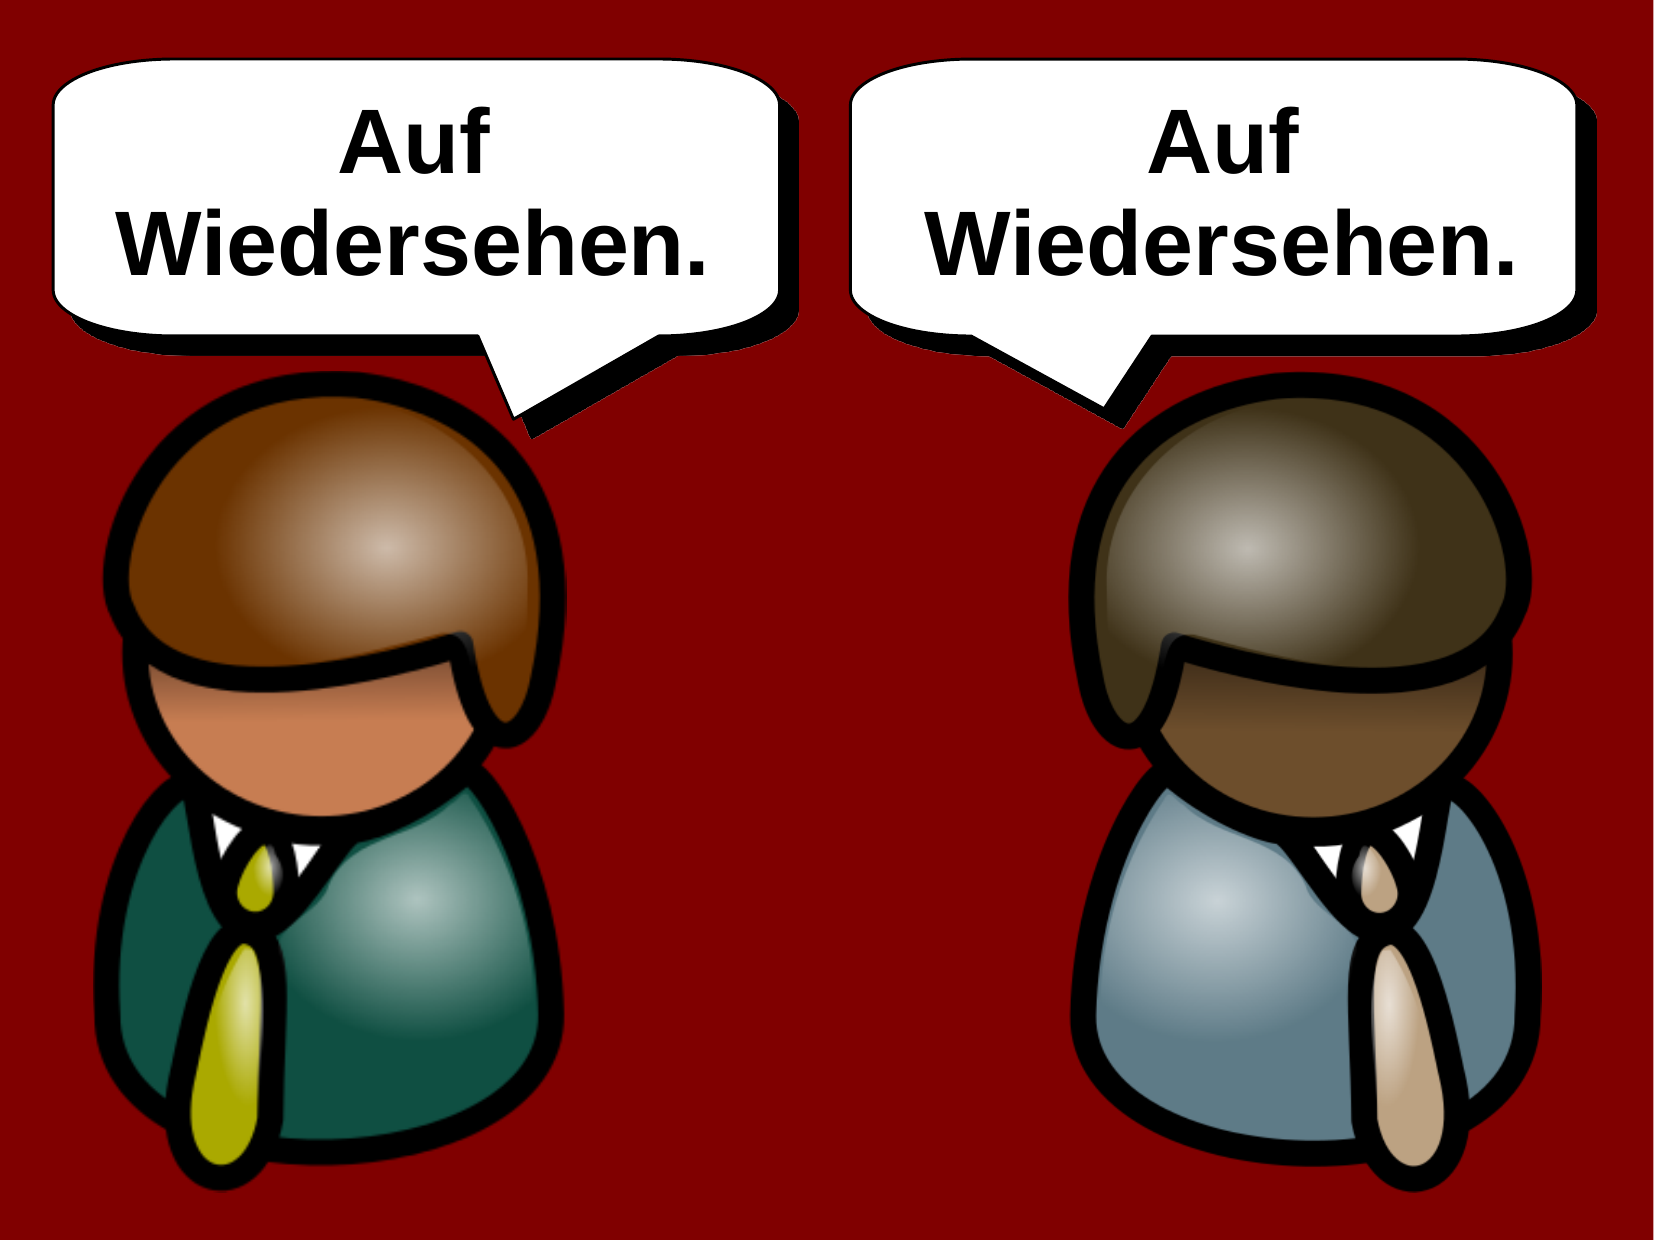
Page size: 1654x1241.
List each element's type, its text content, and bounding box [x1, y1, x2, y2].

text_box [69, 58, 764, 82]
text_box [68, 312, 765, 389]
text_box [850, 91, 856, 304]
text_box [865, 312, 1563, 409]
text_box Auf Wiedersehen. [856, 82, 1589, 312]
text_box Auf Wiedersehen. [47, 82, 780, 312]
picture [1068, 371, 1542, 1193]
picture [93, 371, 567, 1193]
text_box [866, 59, 1561, 82]
